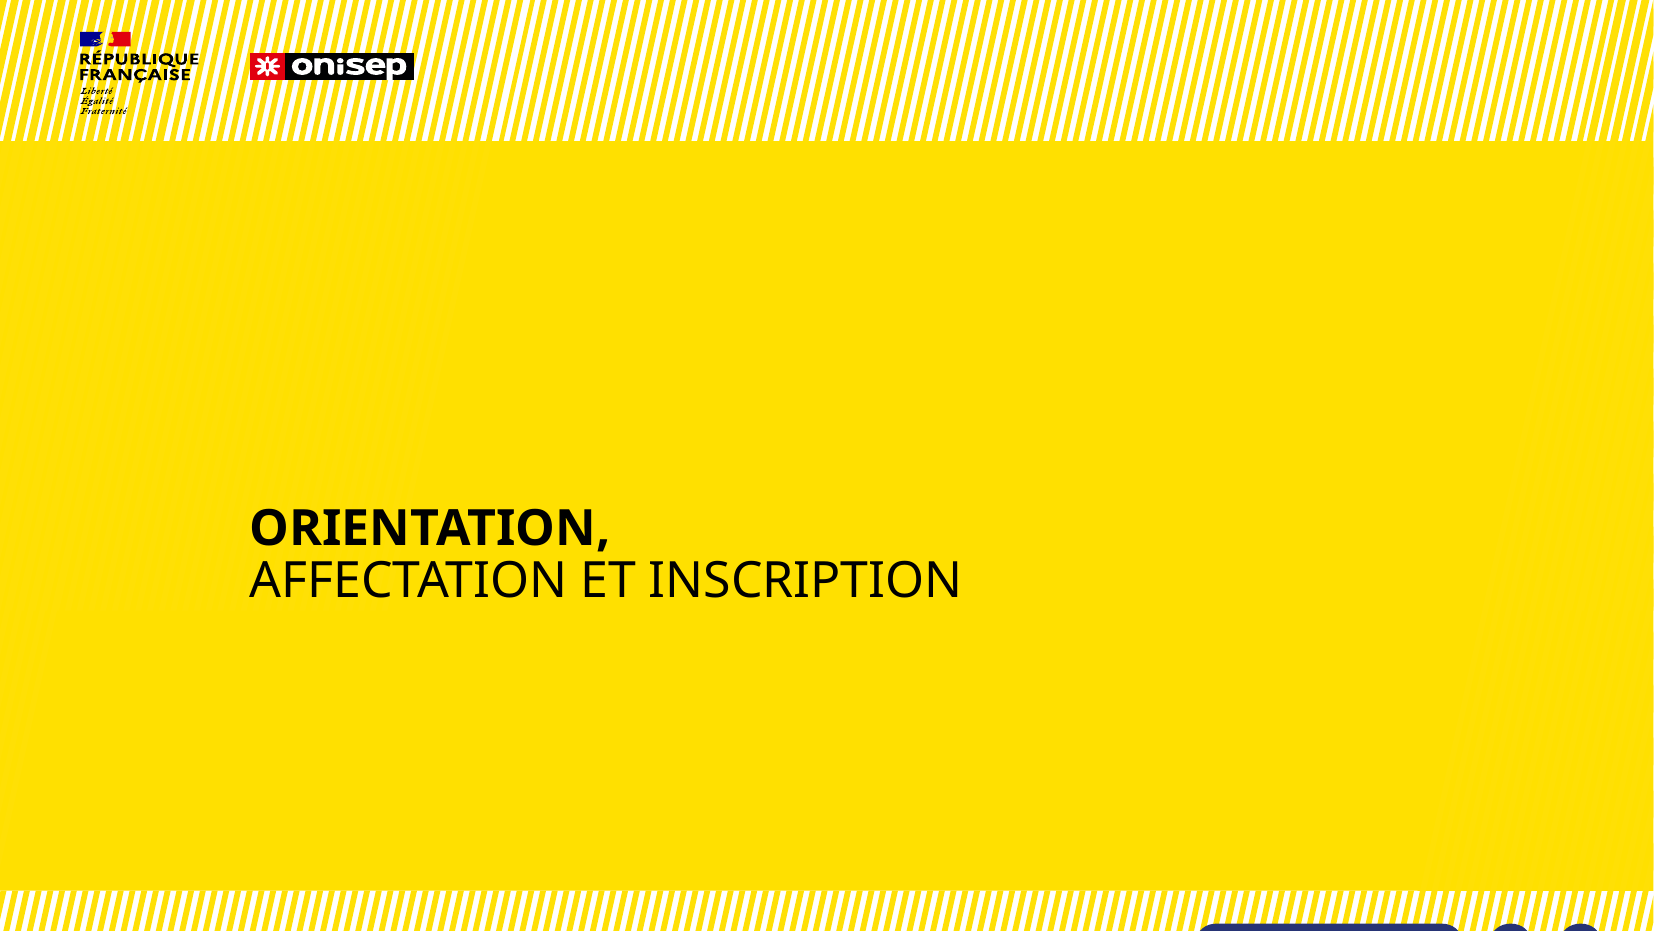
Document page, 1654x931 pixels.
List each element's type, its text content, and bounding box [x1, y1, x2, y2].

text_box AFFECTATION ET INSCRIPTION [249, 544, 1087, 612]
text_box [0, 0, 31, 138]
text_box [1645, 893, 1654, 931]
text_box [0, 0, 8, 32]
text_box [0, 0, 1654, 931]
text_box [0, 0, 19, 85]
text_box ORIENTATION, [249, 492, 612, 544]
